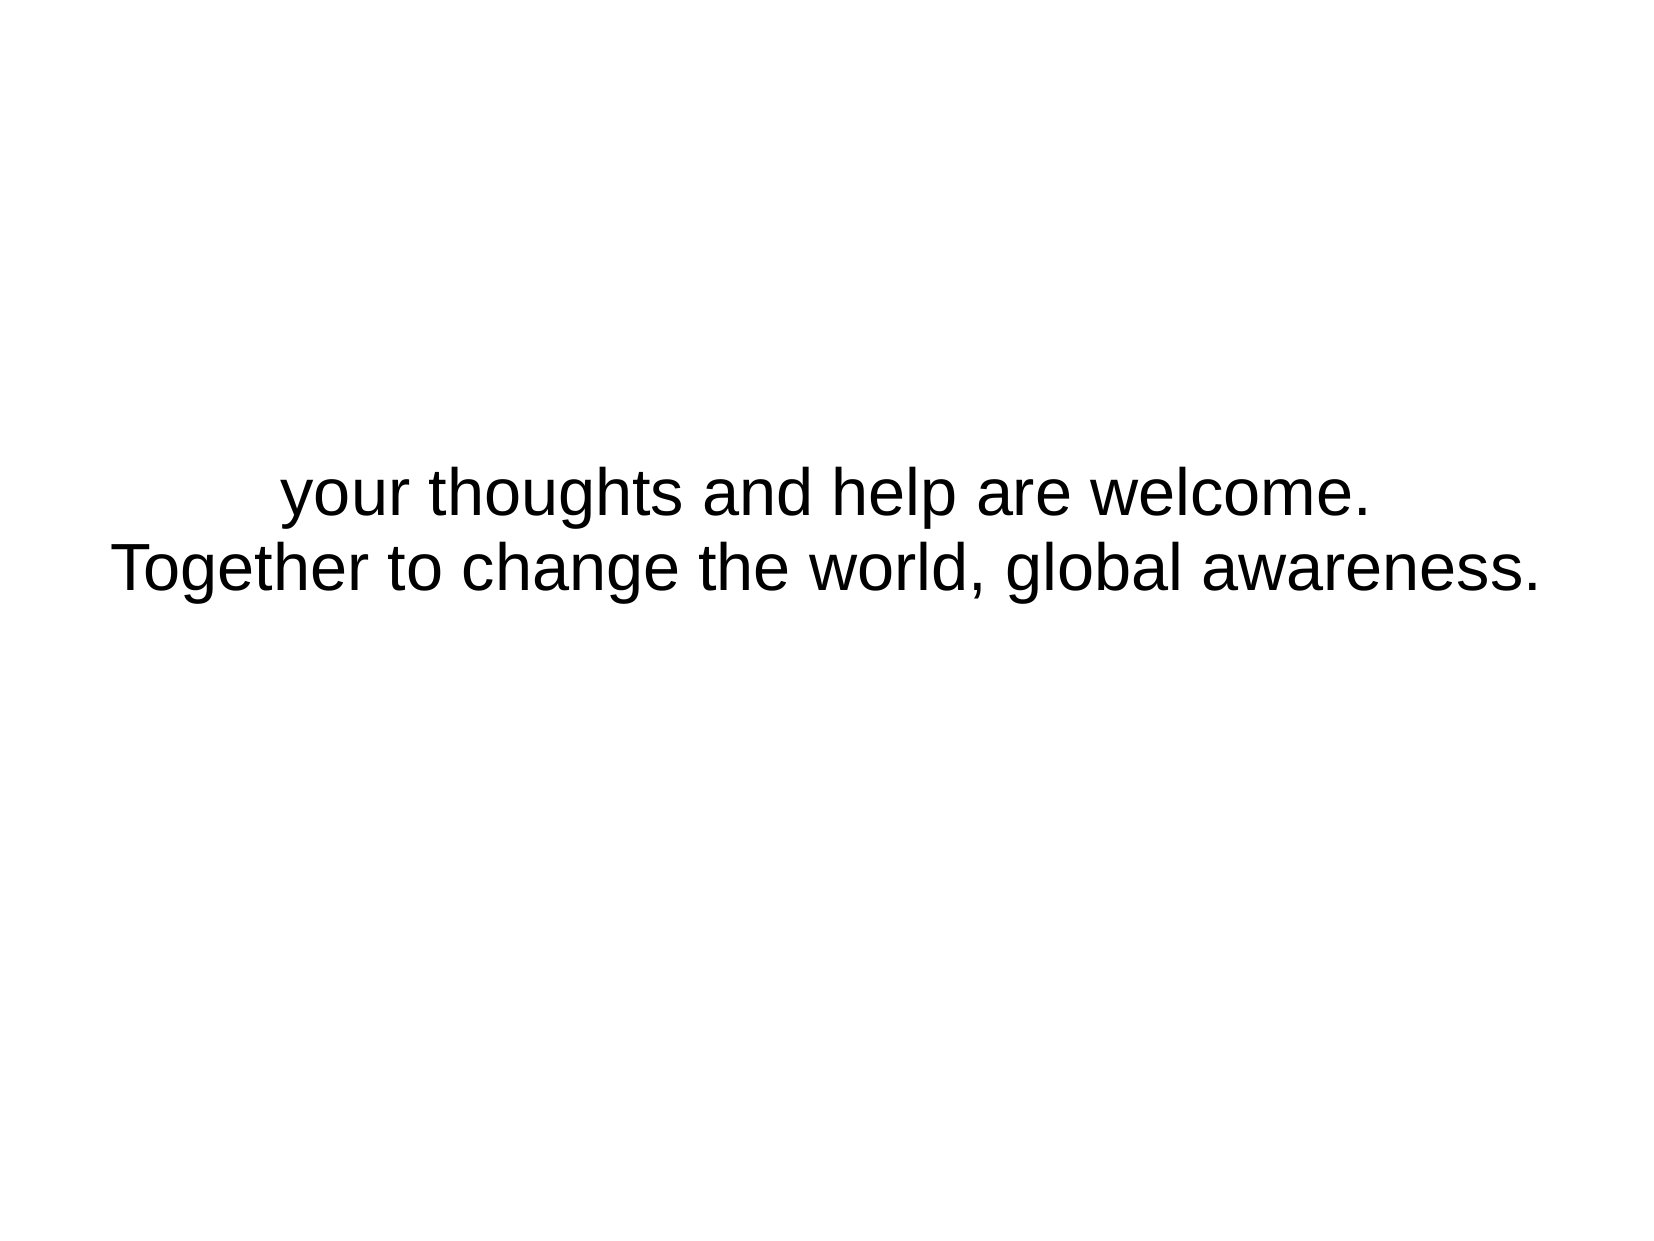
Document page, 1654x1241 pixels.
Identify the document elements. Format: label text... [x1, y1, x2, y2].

subtitle your thoughts and help are welcome. Together to change the world, global awareness. [82, 49, 1571, 1010]
